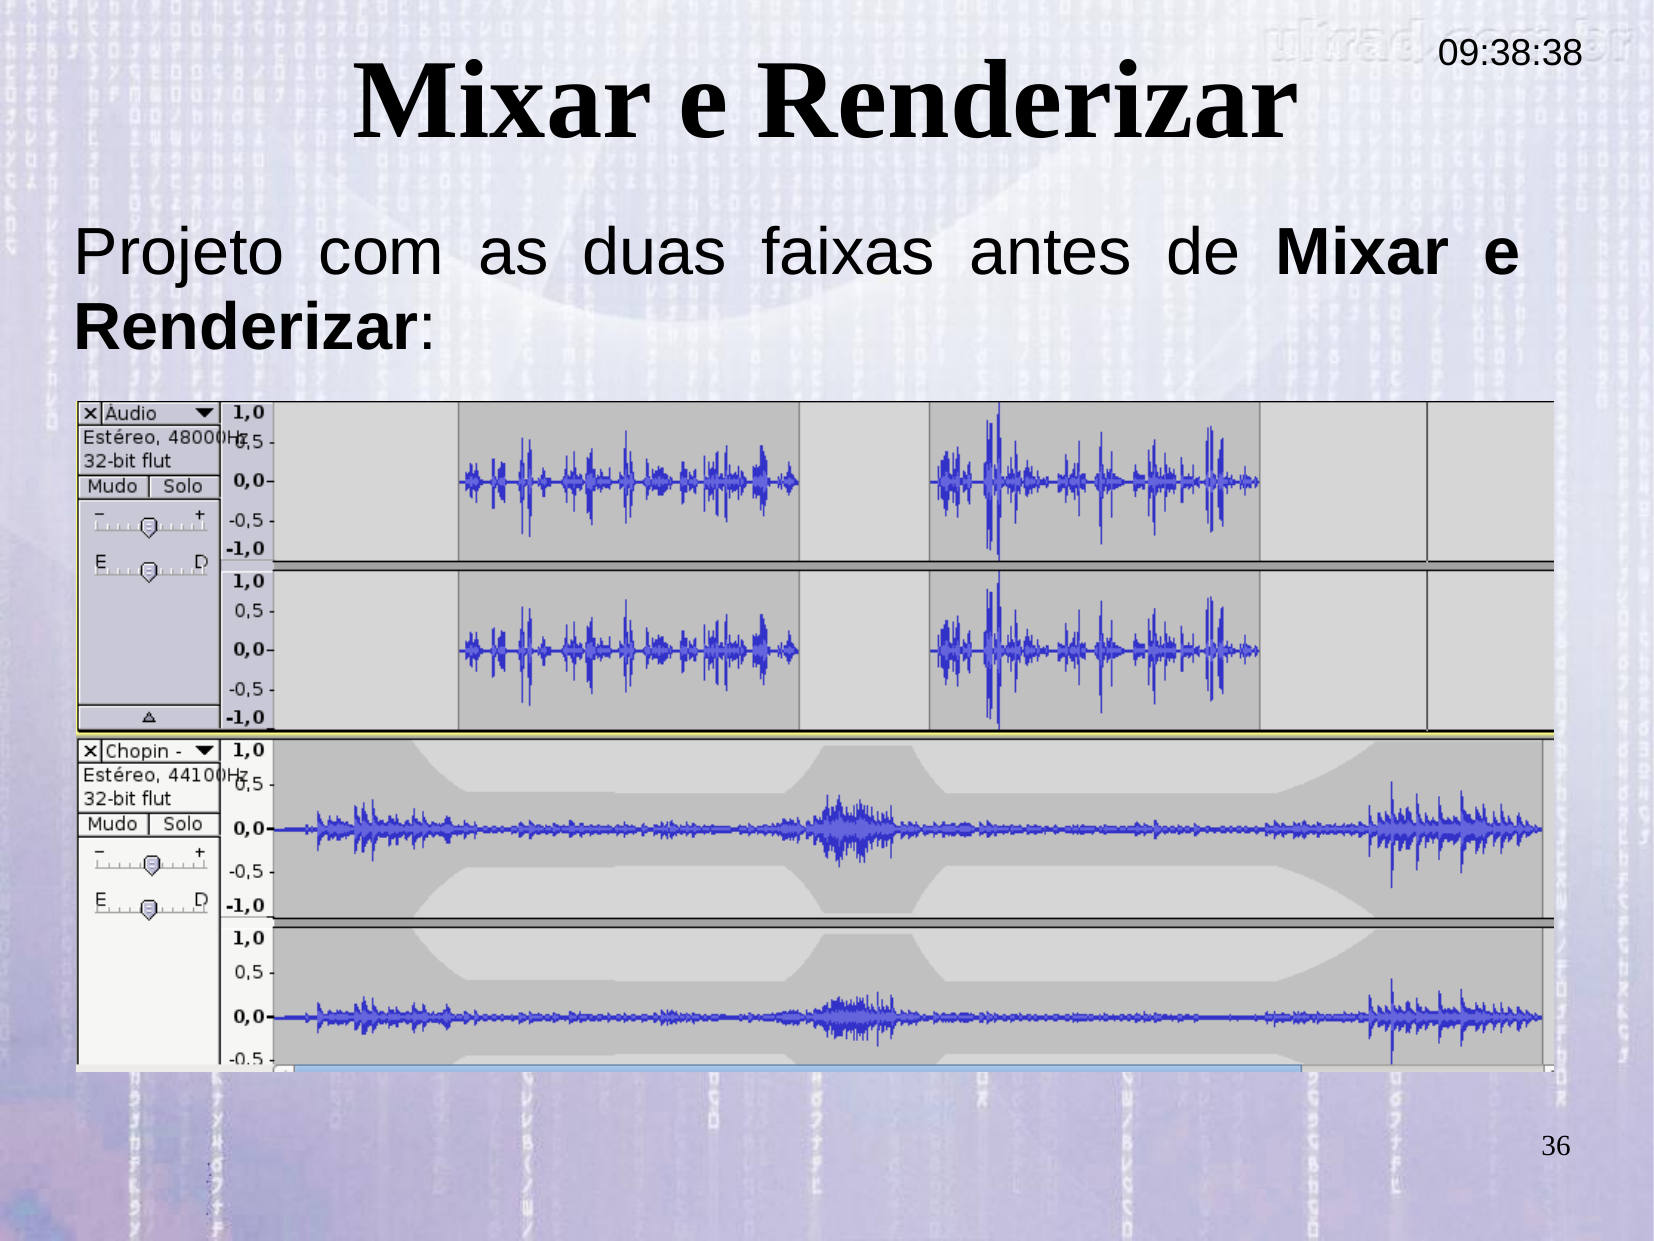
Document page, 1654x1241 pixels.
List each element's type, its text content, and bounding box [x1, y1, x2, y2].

text_box 12:04:18 [1423, 23, 1631, 94]
picture [0, 0, 1654, 1241]
text_box Mixar e Renderizar [29, 29, 1625, 191]
text_box Projeto com as duas faixas antes de Mixar e Renderizar: [59, 206, 1536, 372]
